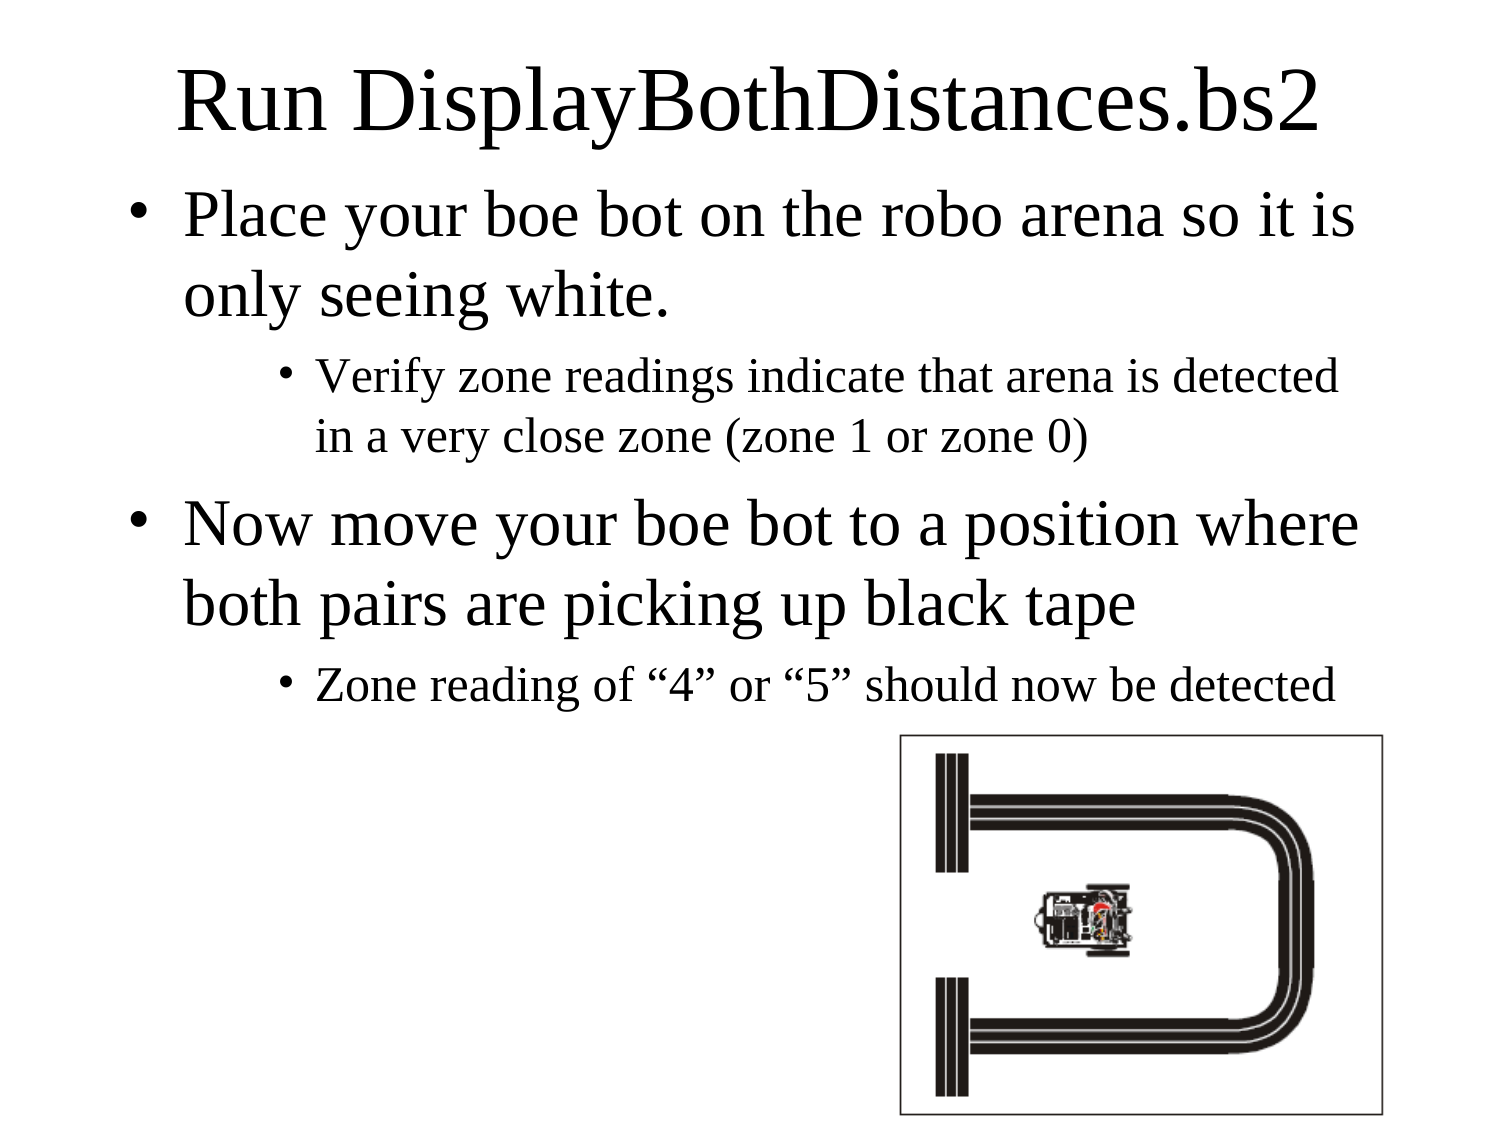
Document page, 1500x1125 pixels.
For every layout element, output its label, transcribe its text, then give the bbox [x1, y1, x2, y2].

picture [875, 724, 1399, 1125]
title Run DisplayBothDistances.bs2 [112, 0, 1388, 162]
list Place your boe bot on the robo arena so it is only seeing white. Verify zone readings indicate that arena is detected in a very close zone (zone 1 or zone 0) Now move your boe bot to a position where both pairs are picking up black tape Zone reading of “4” or “5” should now be detected [112, 162, 1388, 838]
